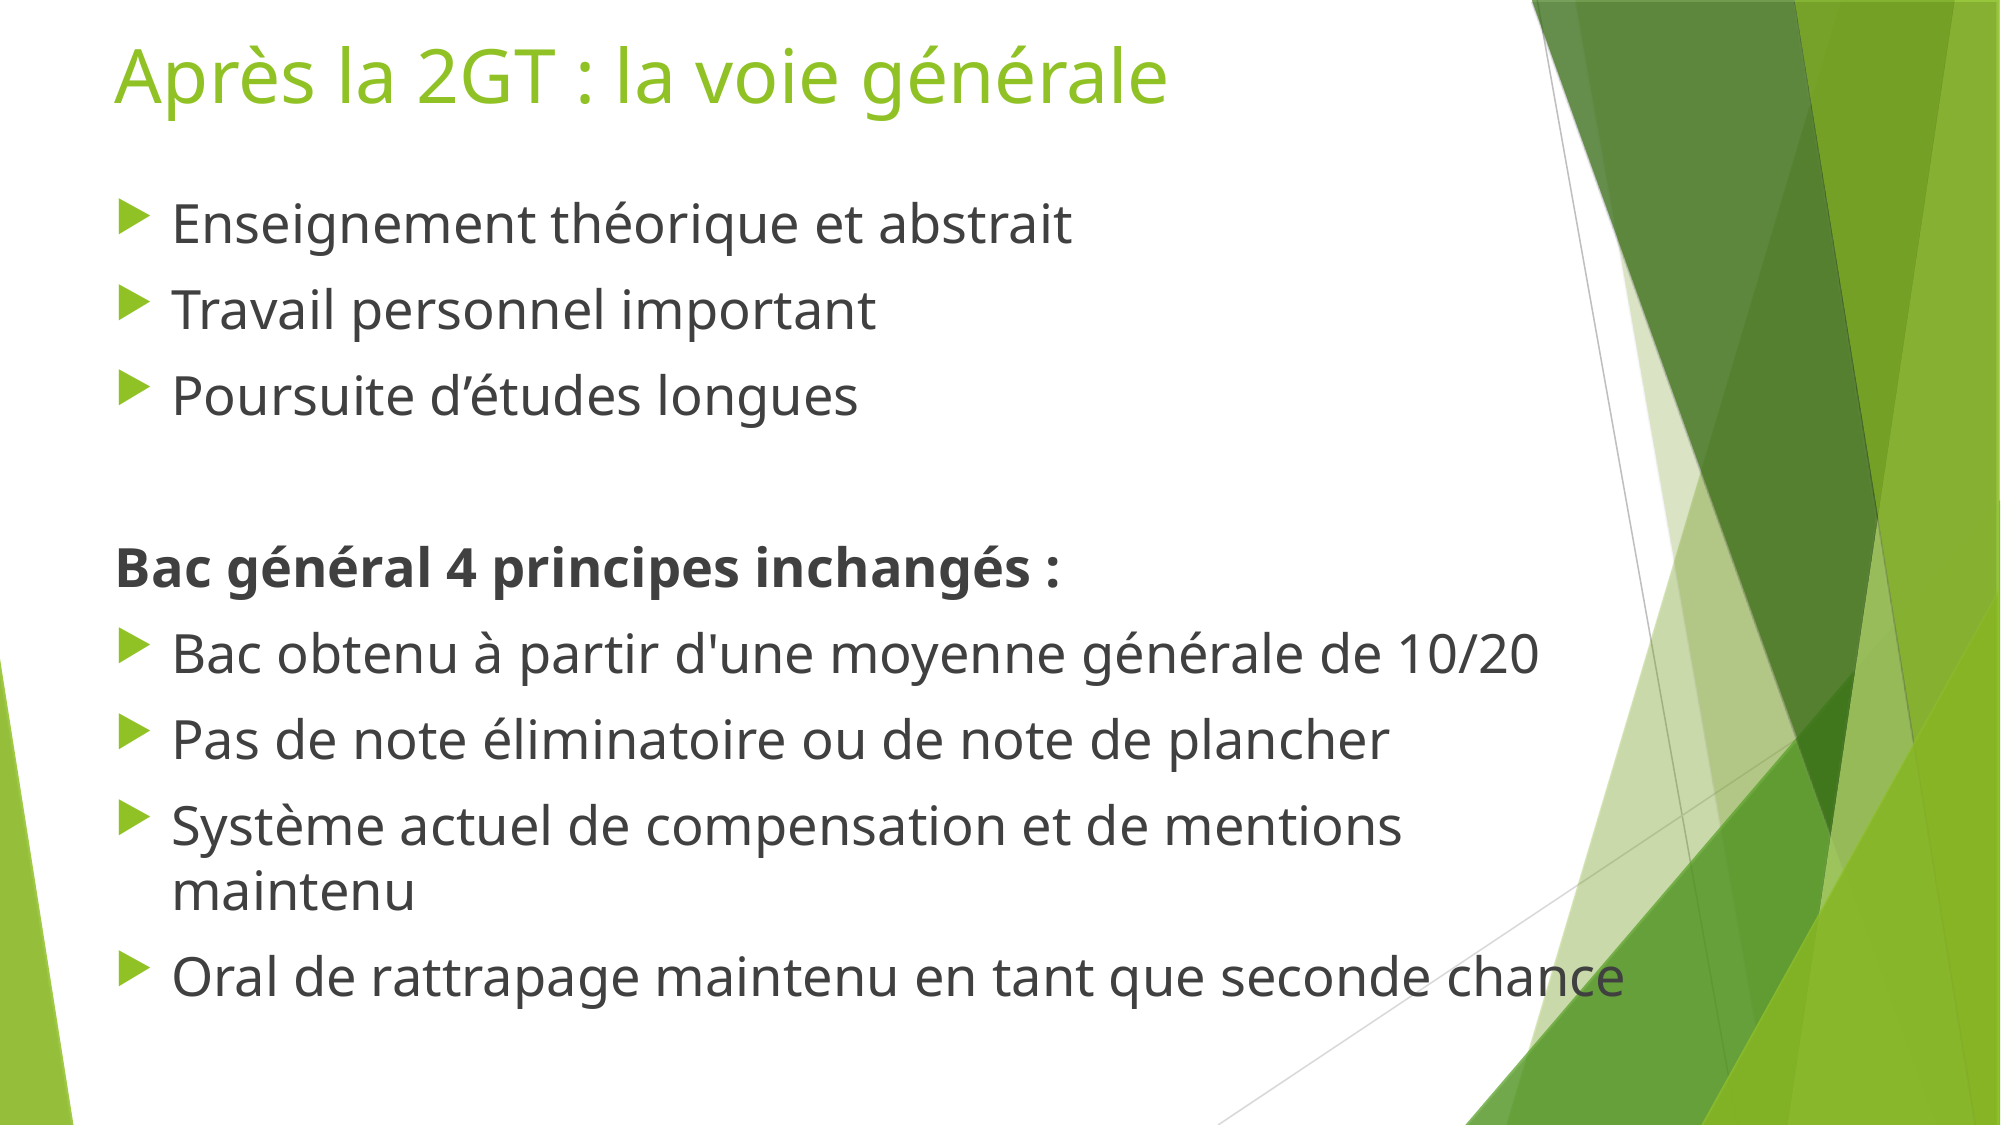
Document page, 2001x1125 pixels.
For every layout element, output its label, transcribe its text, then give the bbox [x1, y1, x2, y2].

title Après la 2GT : la voie générale [99, 21, 1882, 257]
list Enseignement théorique et abstrait Travail personnel important Poursuite d’études longues Bac général 4 principes inchangés : Bac obtenu à partir d'une moyenne générale de 10/20 Pas de note éliminatoire ou de note de plancher Système actuel de compensation et de mentions maintenu Oral de rattrapage maintenu en tant que seconde chance [99, 181, 1671, 1050]
